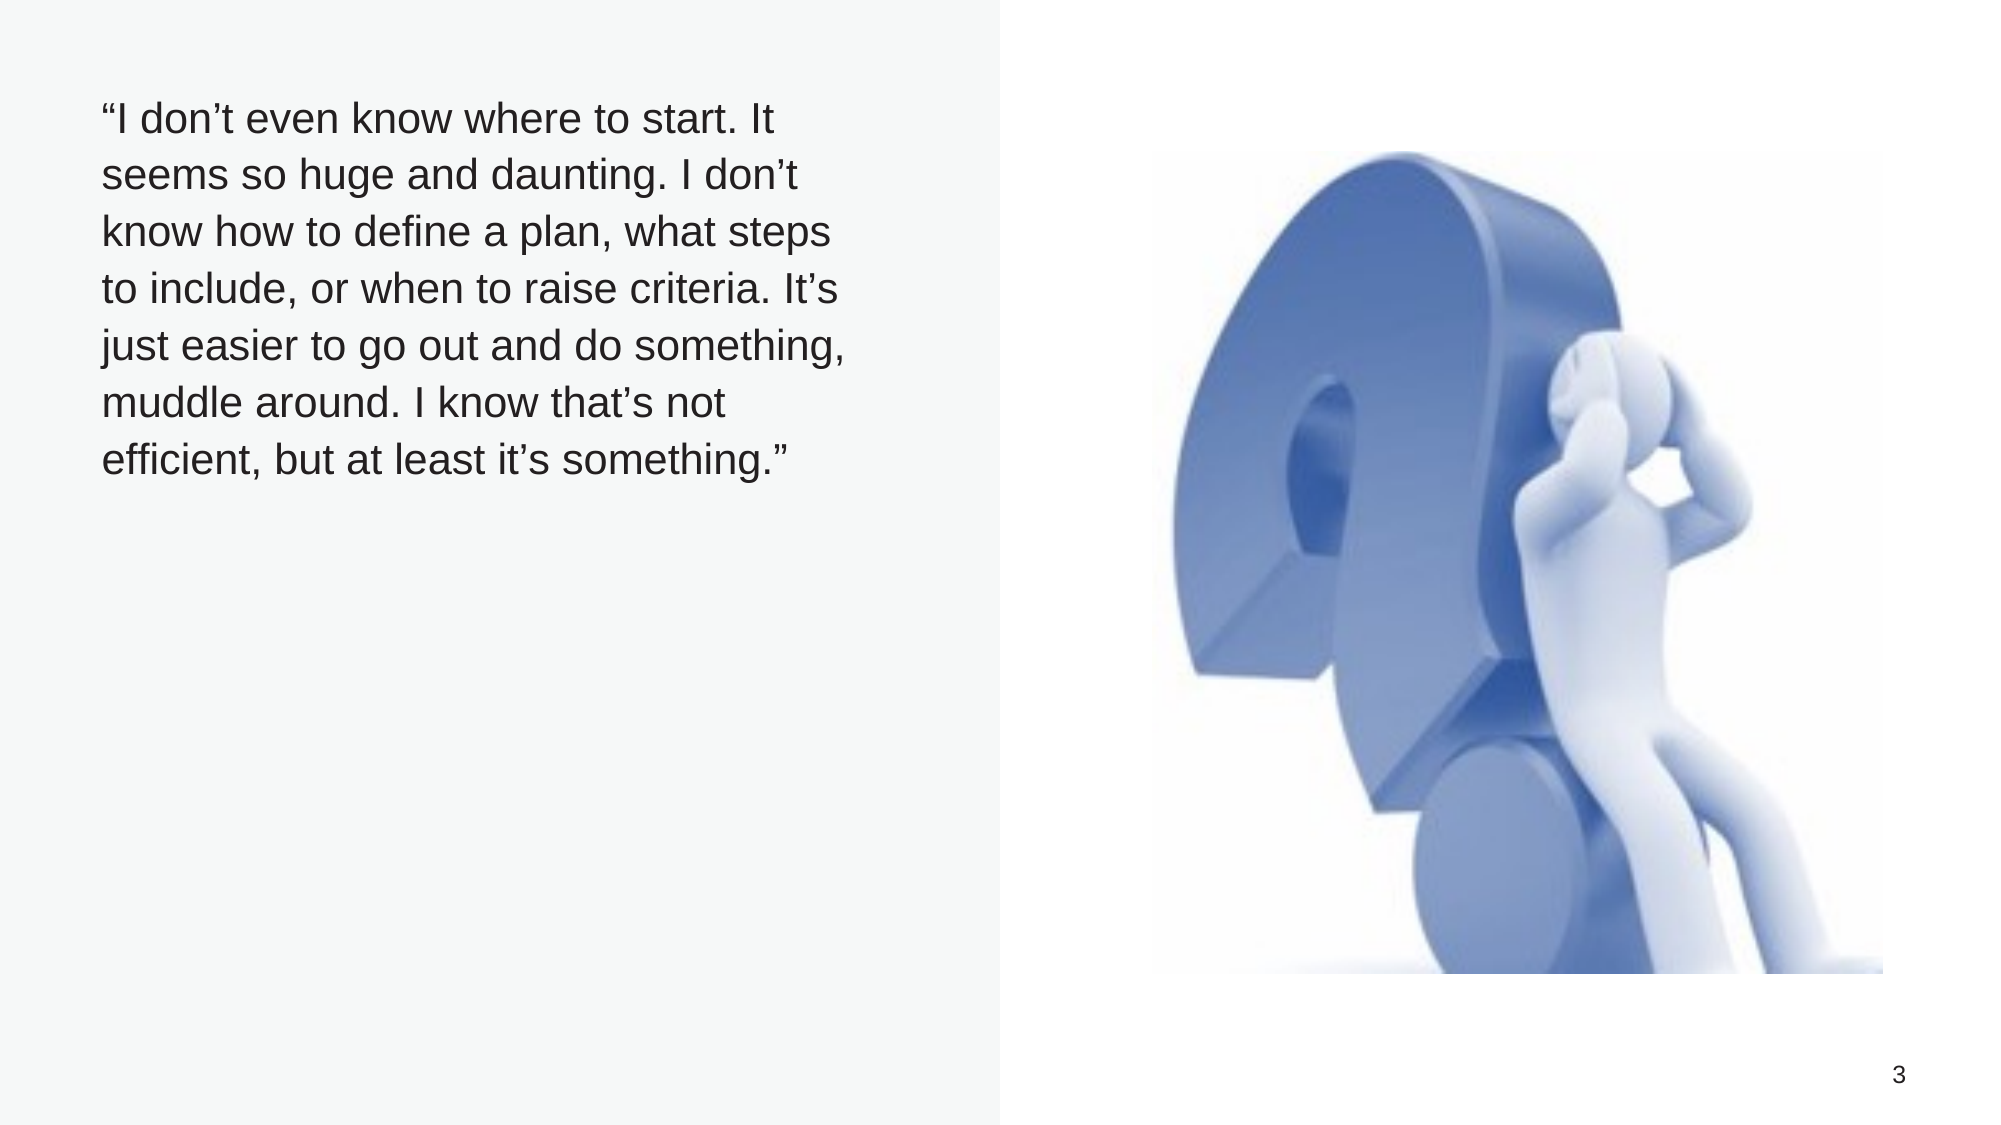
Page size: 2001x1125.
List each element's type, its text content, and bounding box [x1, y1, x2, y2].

picture [1152, 151, 1883, 974]
title “I don’t even know where to start. It seems so huge and daunting. I don’t know how to define a plan, what steps to include, or when to raise criteria. It’s just easier to go out and do something, muddle around. I know that’s not efficient, but at least it’s something.” [86, 77, 893, 591]
